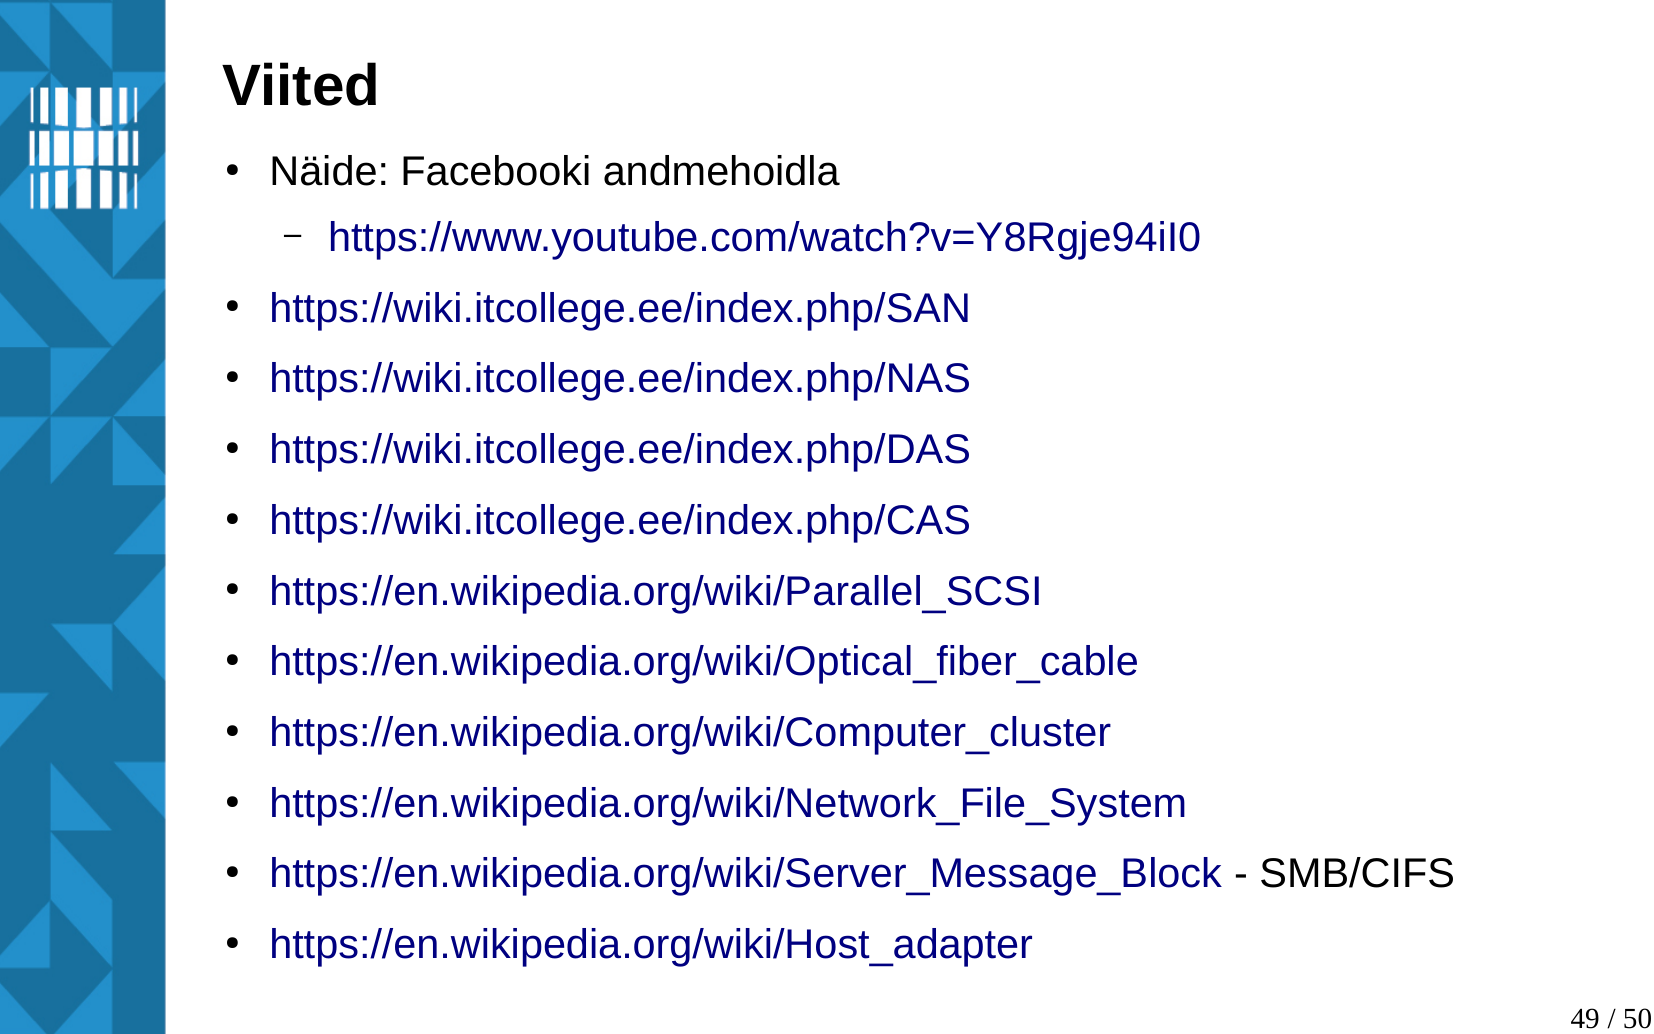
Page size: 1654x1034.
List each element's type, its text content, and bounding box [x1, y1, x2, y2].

title Viited [222, 34, 1520, 137]
list Näide: Facebooki andmehoidla https://www.youtube.com/watch?v=Y8Rgje94iI0 https://wiki.itcollege.ee/index.php/SAN https://wiki.itcollege.ee/index.php/NAS https://wiki.itcollege.ee/index.php/DAS https://wiki.itcollege.ee/index.php/CAS https://en.wikipedia.org/wiki/Parallel_SCSI https://en.wikipedia.org/wiki/Optical_fiber_cable https://en.wikipedia.org/wiki/Computer_cluster https://en.wikipedia.org/wiki/Network_File_System https://en.wikipedia.org/wiki/Server_Message_Block - SMB/CIFS https://en.wikipedia.org/wiki/Host_adapter [210, 147, 1571, 969]
